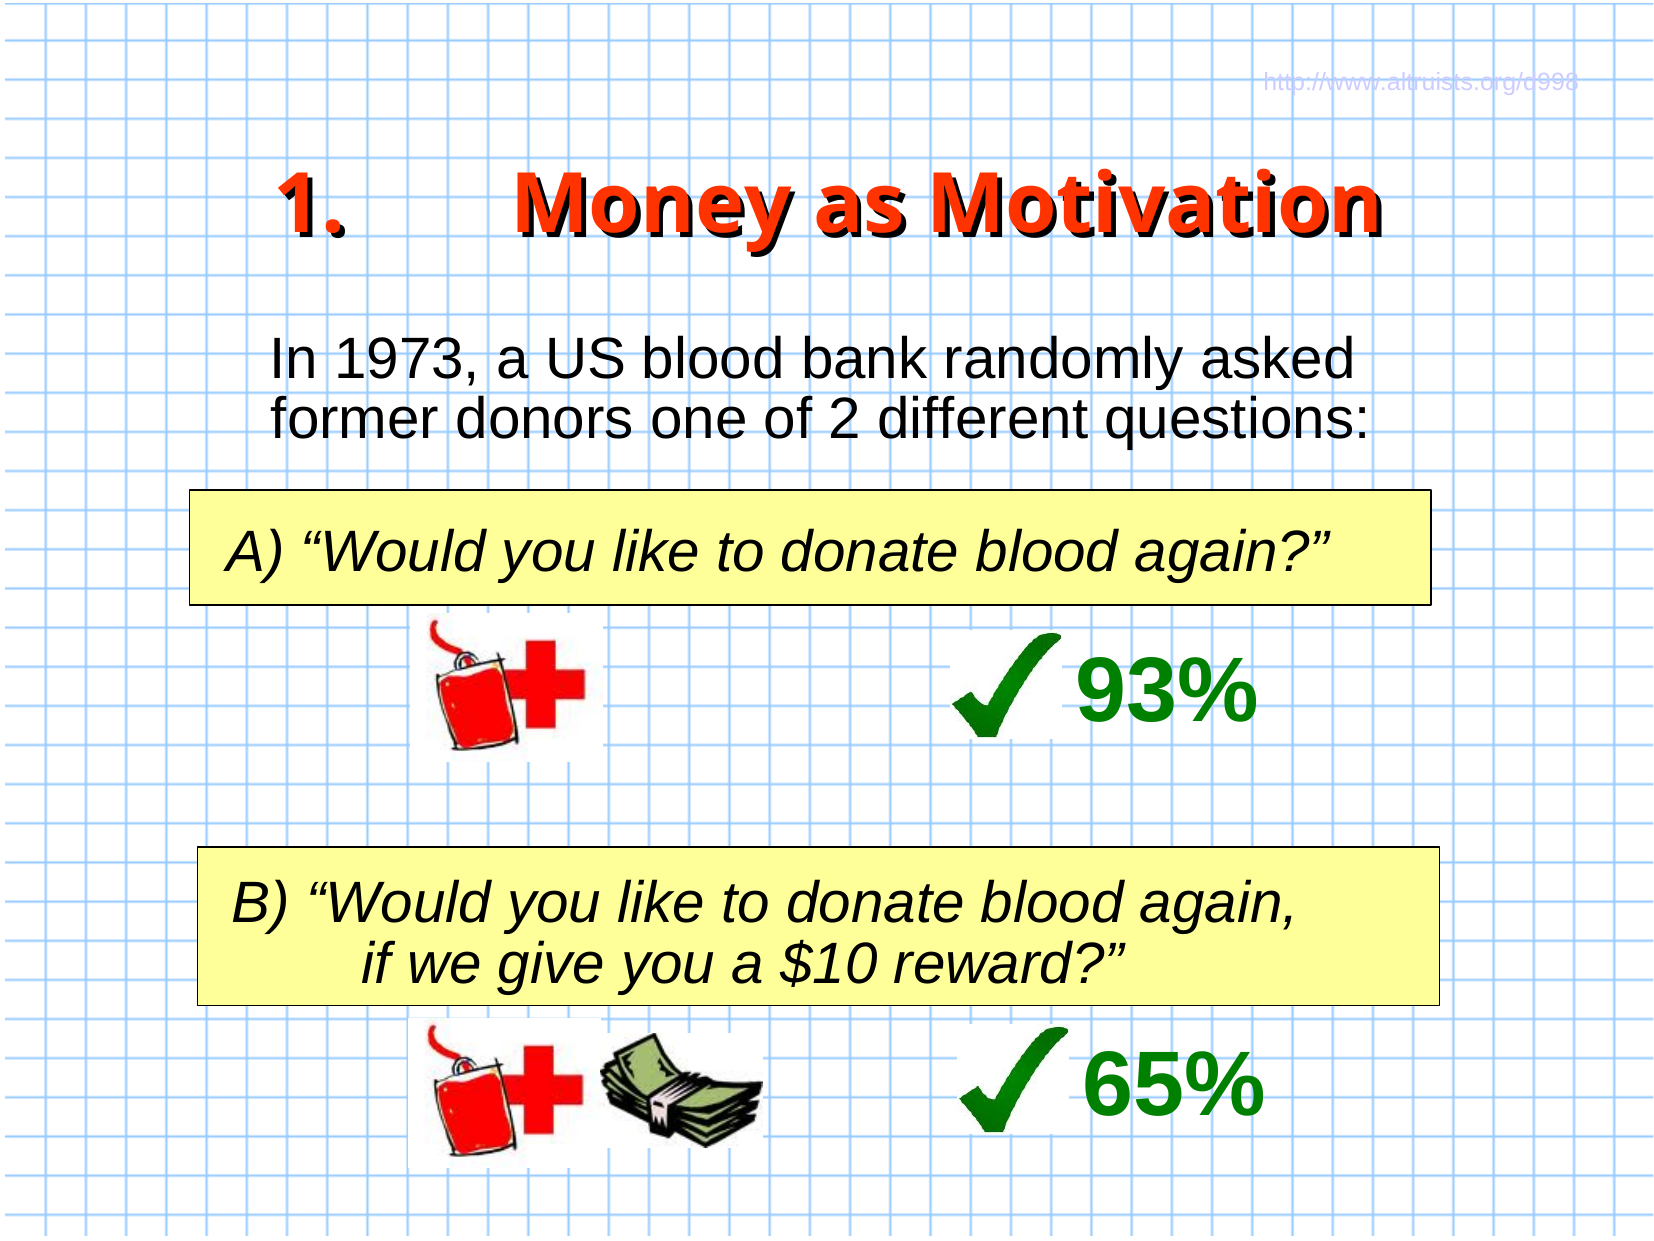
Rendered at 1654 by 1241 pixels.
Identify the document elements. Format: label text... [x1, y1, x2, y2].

text_box http://www.altruists.org/d998 [939, 59, 1595, 103]
text_box 1. Money as Motivation [34, 0, 1624, 601]
text_box 65% [1068, 1020, 1340, 1138]
text_box B) “Would you like to donate blood again, if we give you a $10 reward?” [217, 859, 1497, 1000]
text_box [189, 601, 1432, 606]
text_box In 1973, a US blood bank randomly asked former donors one of 2 different questions: [96, 314, 1548, 455]
picture [5, 3, 1654, 1236]
text_box 93% [1061, 625, 1333, 743]
text_box A) “Would you like to donate blood again?” [211, 508, 1491, 589]
text_box [197, 846, 1440, 1006]
